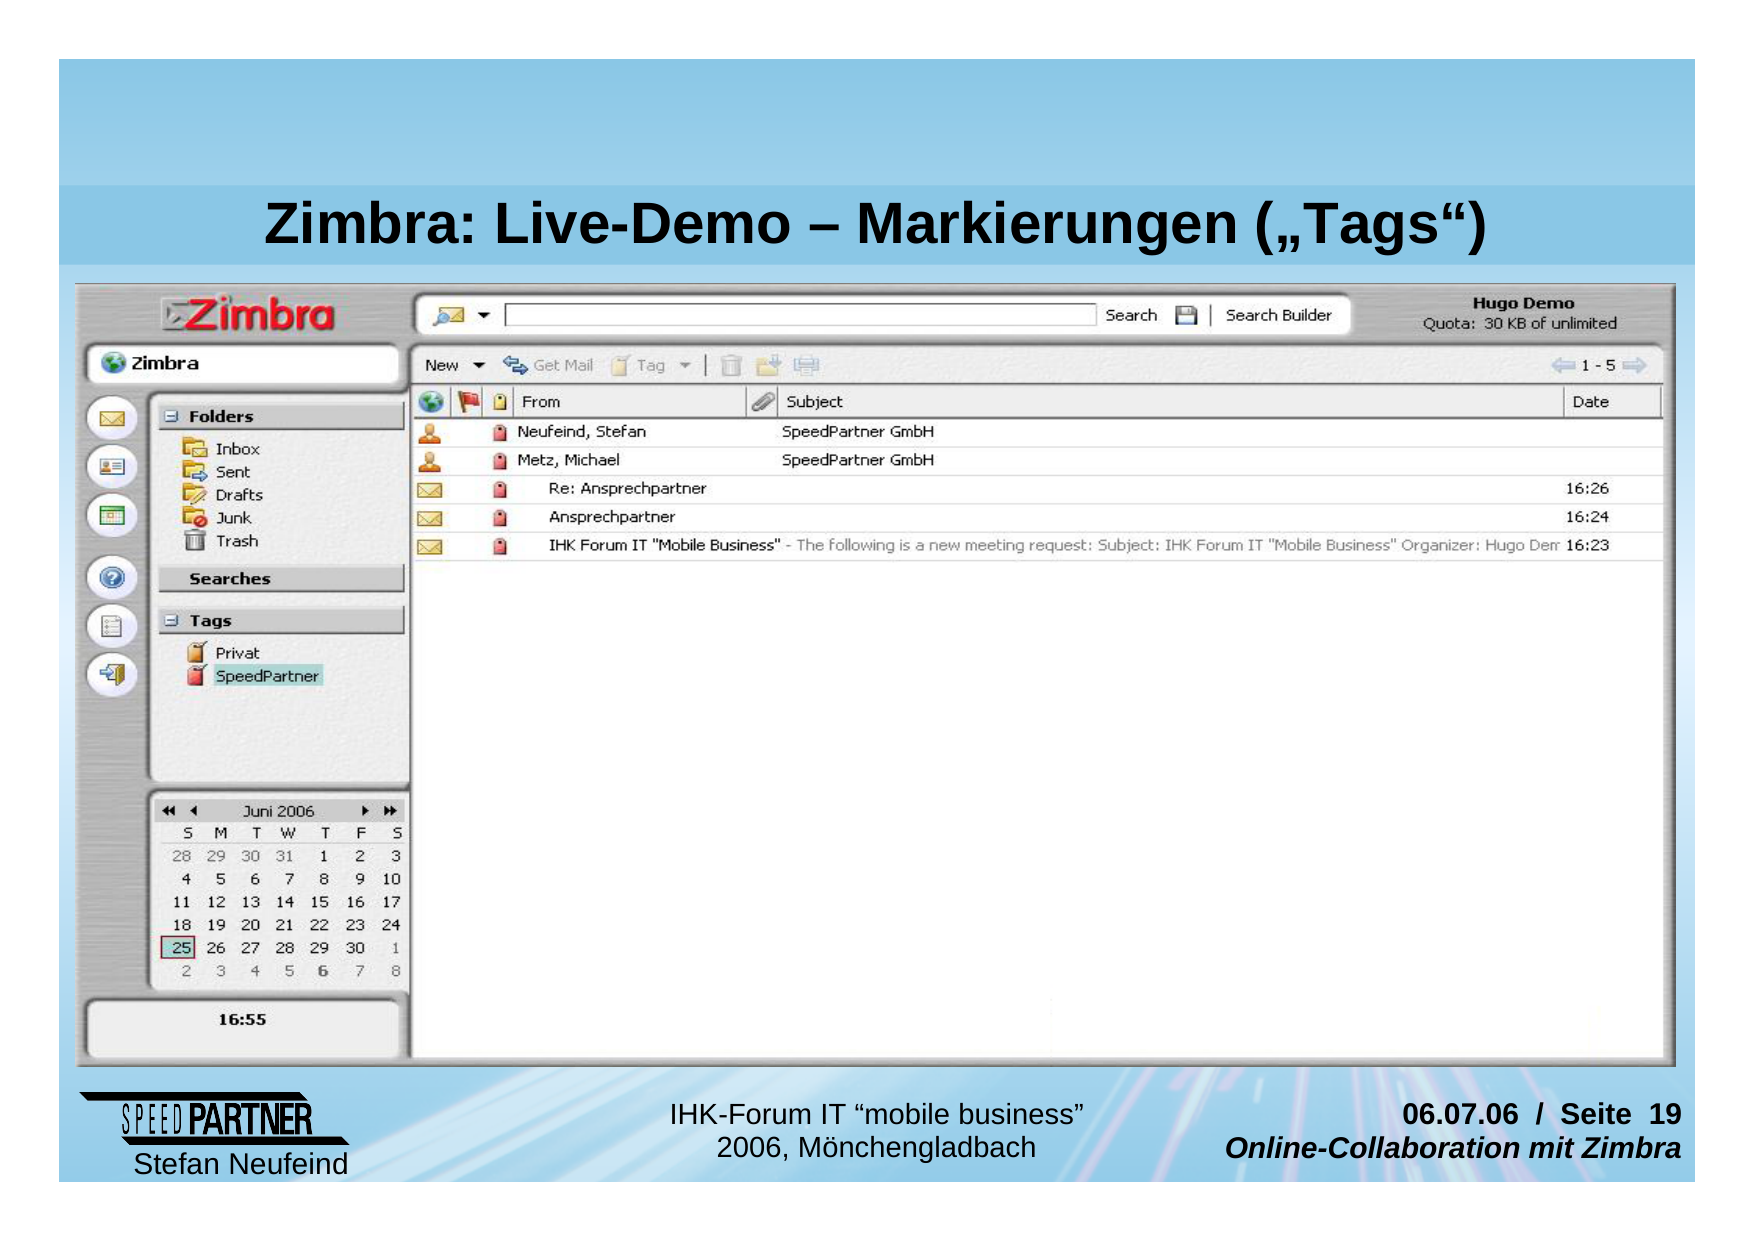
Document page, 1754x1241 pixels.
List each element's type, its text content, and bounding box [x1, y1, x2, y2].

picture [59, 265, 1695, 1182]
title Zimbra: Live-Demo – Markierungen („Tags“) [59, 190, 1695, 257]
picture [59, 59, 1695, 185]
